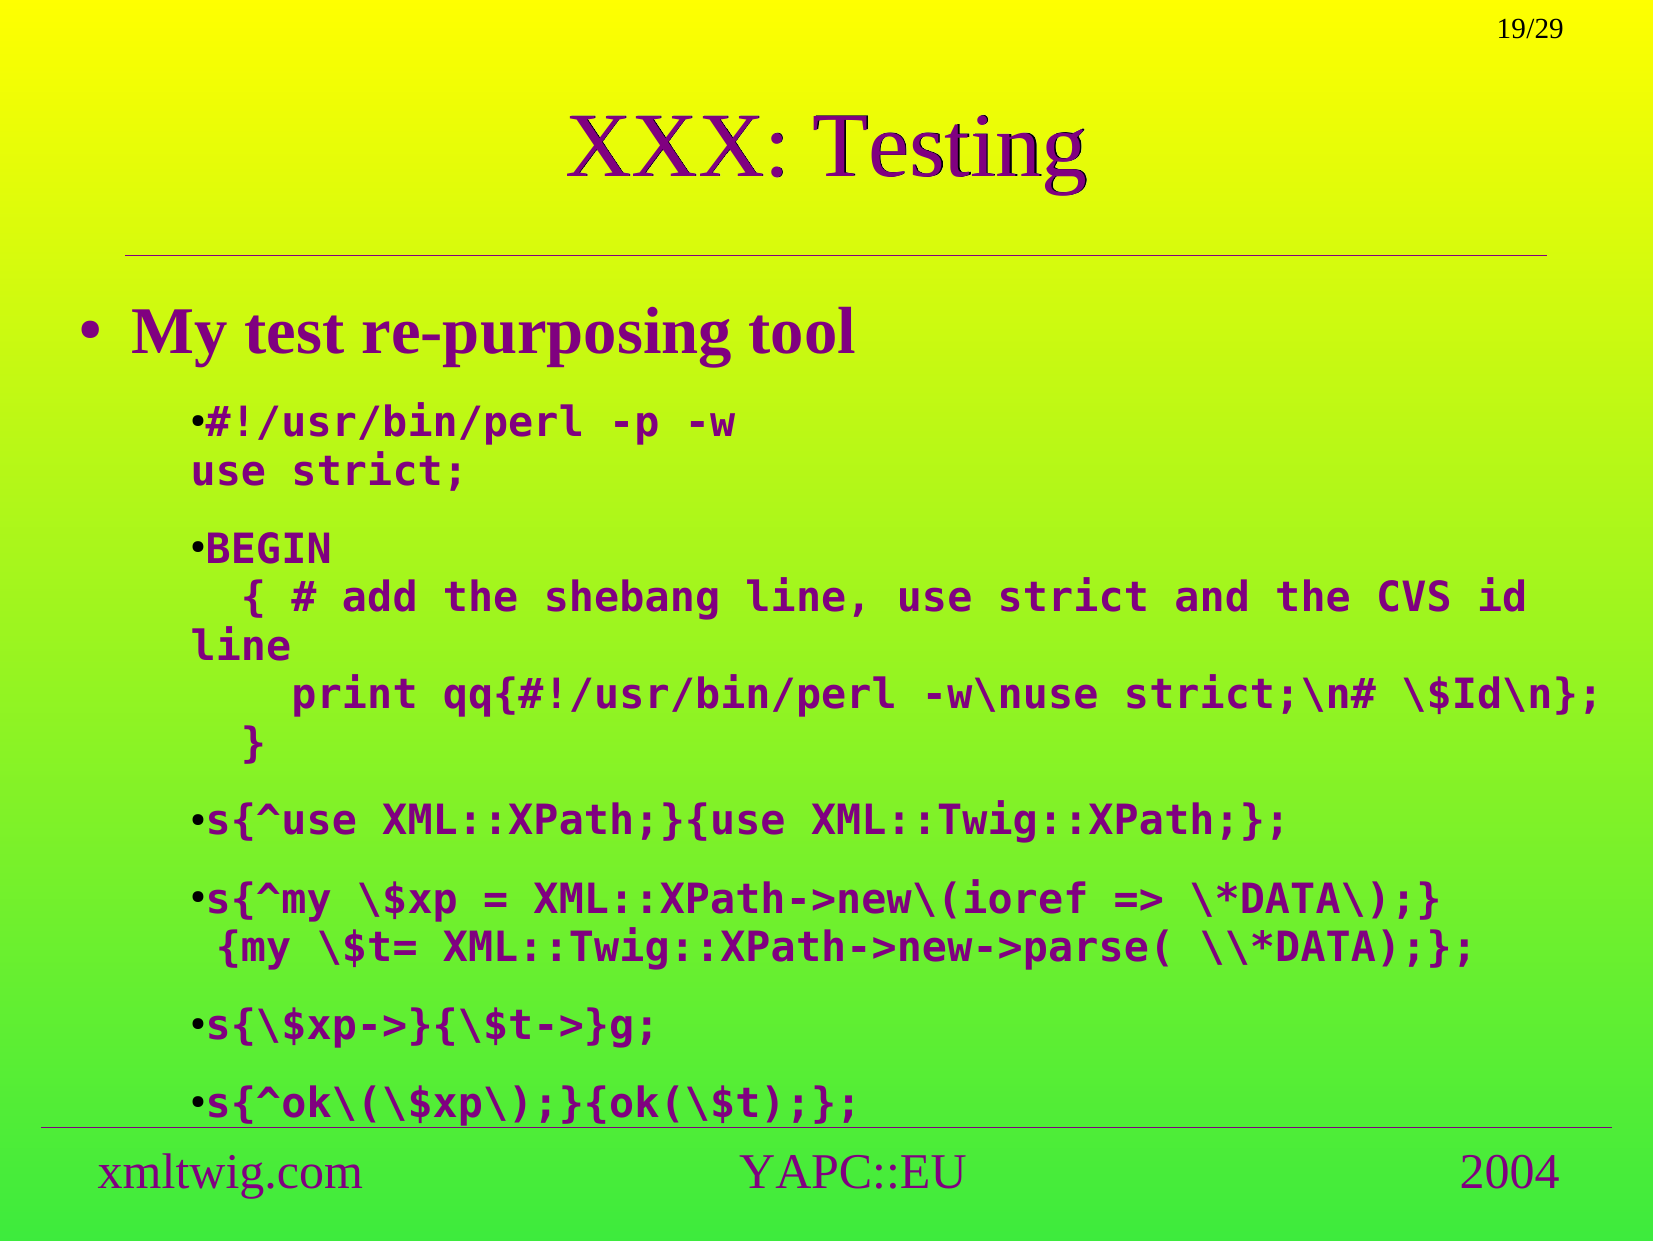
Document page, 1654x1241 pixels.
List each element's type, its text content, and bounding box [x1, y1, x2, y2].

title XXX: Testing [121, 66, 1533, 225]
list My test re-purposing tool #!/usr/bin/perl -p -w use strict; BEGIN { # add the shebang line, use strict and the CVS id line print qq{#!/usr/bin/perl -w\nuse strict;\n# \$Id\n}; } s{^use XML::XPath;}{use XML::Twig::XPath;}; s{^my \$xp = XML::XPath->new\(ioref => \*DATA\);} {my \$t= XML::Twig::XPath->new->parse( \\*DATA);}; s{\$xp->}{\$t->}g; s{^ok\(\$xp\);}{ok(\$t);}; [42, 294, 1612, 1138]
